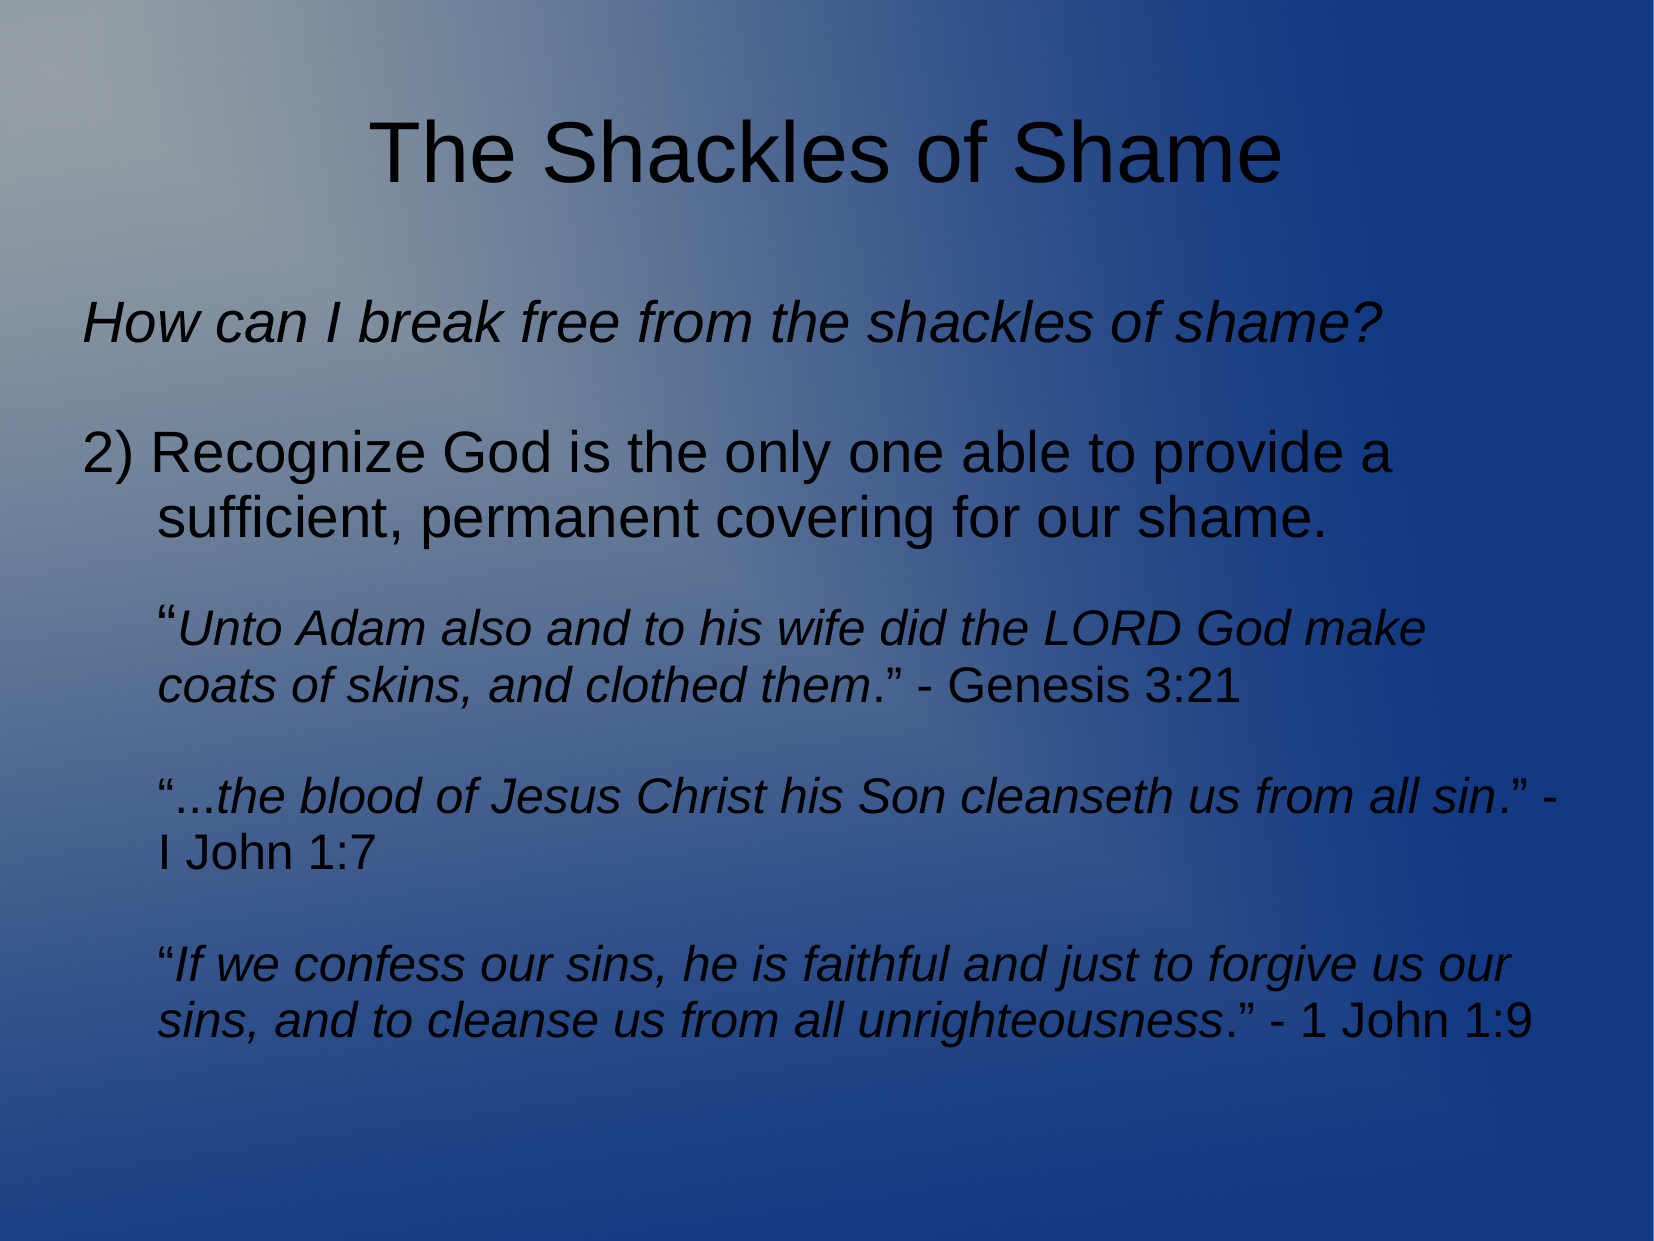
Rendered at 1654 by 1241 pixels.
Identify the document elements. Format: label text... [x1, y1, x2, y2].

subtitle How can I break free from the shackles of shame? 2) Recognize God is the only one able to provide a sufficient, permanent covering for our shame. “Unto Adam also and to his wife did the LORD God make coats of skins, and clothed them.” - Genesis 3:21 “...the blood of Jesus Christ his Son cleanseth us from all sin.” - I John 1:7 “If we confess our sins, he is faithful and just to forgive us our sins, and to cleanse us from all unrighteousness.” - 1 John 1:9 [82, 290, 1571, 1241]
picture [0, 0, 1654, 1241]
title The Shackles of Shame [82, 49, 1571, 257]
